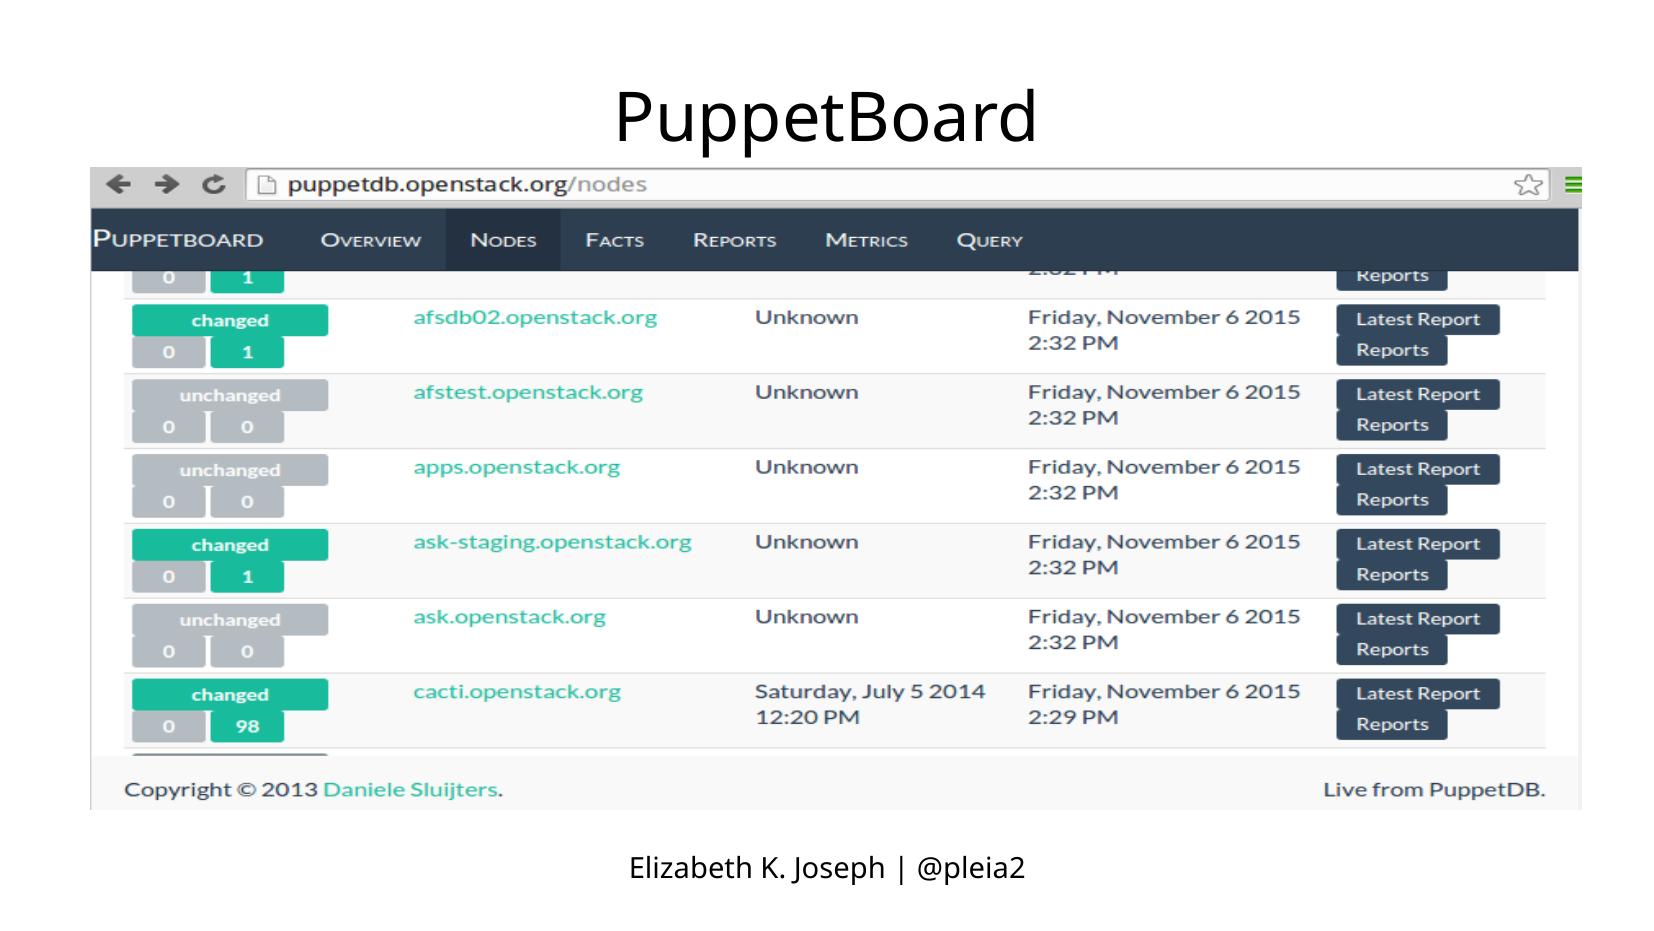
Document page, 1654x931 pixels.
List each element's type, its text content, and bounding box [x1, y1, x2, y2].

title PuppetBoard [82, 37, 1571, 193]
picture [90, 167, 1582, 810]
